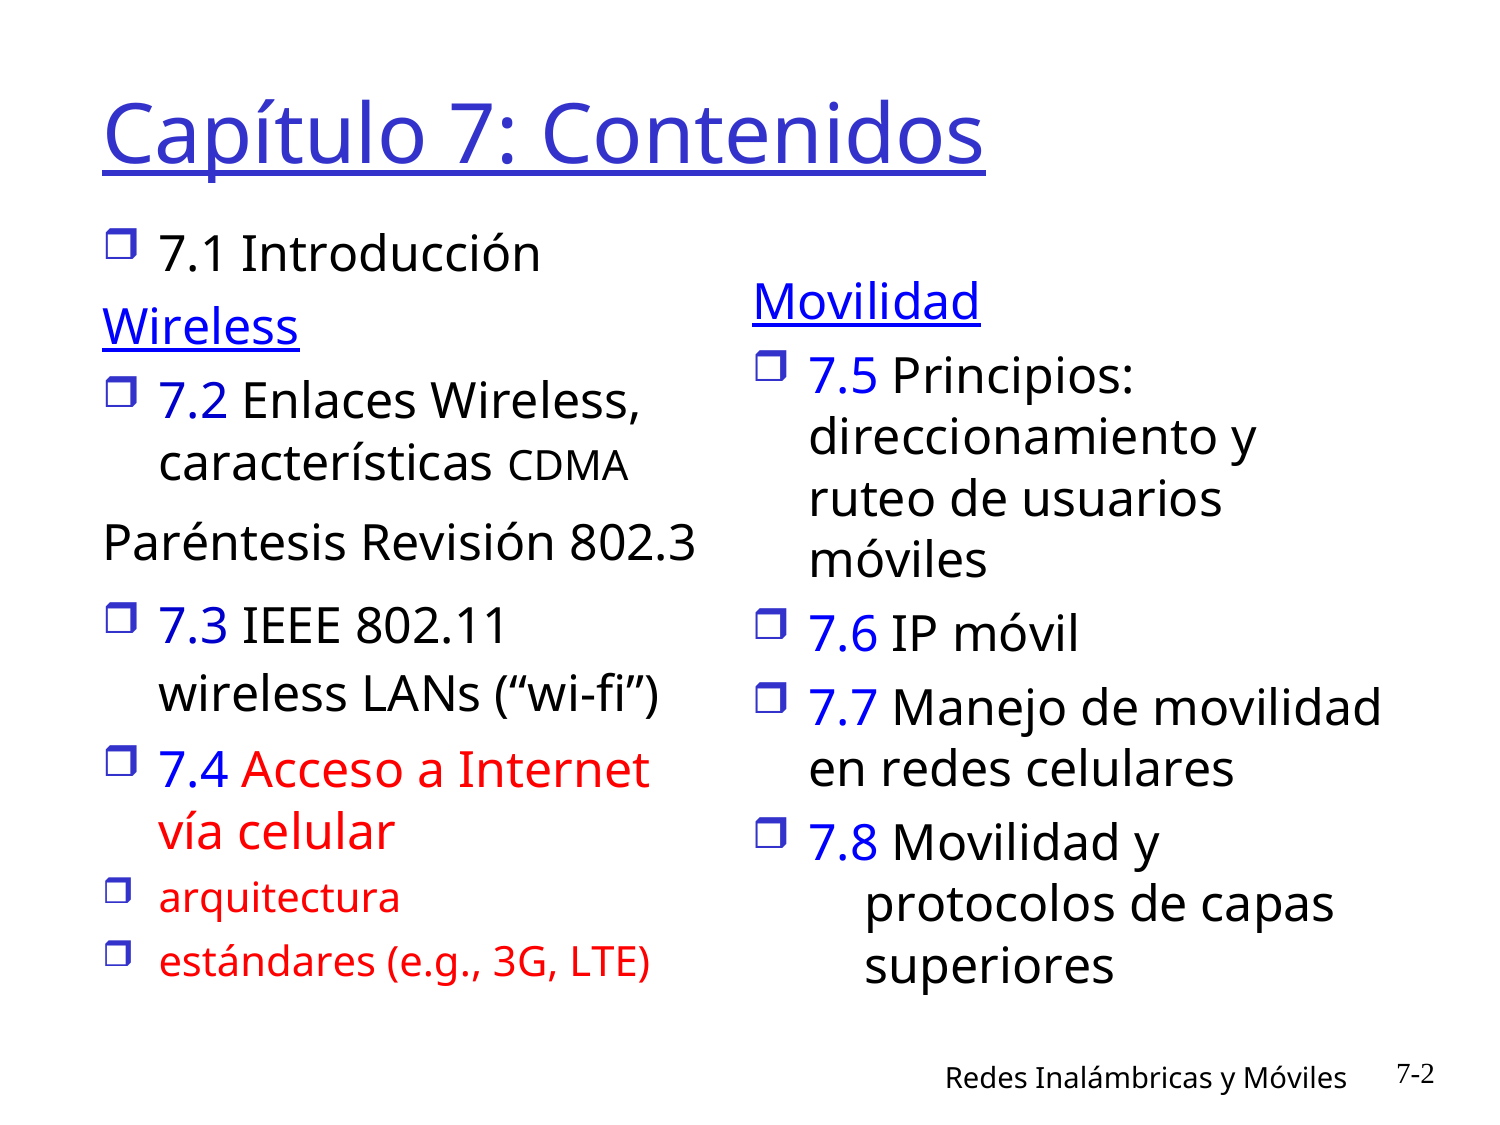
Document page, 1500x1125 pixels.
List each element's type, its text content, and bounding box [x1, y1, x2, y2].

list Movilidad 7.5 Principios: direccionamiento y ruteo de usuarios móviles 7.6 IP móvil 7.7 Manejo de movilidad en redes celulares 7.8 Movilidad y protocolos de capas superiores [737, 262, 1403, 1031]
title Capítulo 7: Contenidos [87, 37, 1363, 225]
list 7.1 Introducción Wireless 7.2 Enlaces Wireless, características CDMA Paréntesis Revisión 802.3 7.3 IEEE 802.11 wireless LANs (“wi-fi”) 7.4 Acceso a Internet vía celular arquitectura estándares (e.g., 3G, LTE) [87, 214, 713, 1056]
